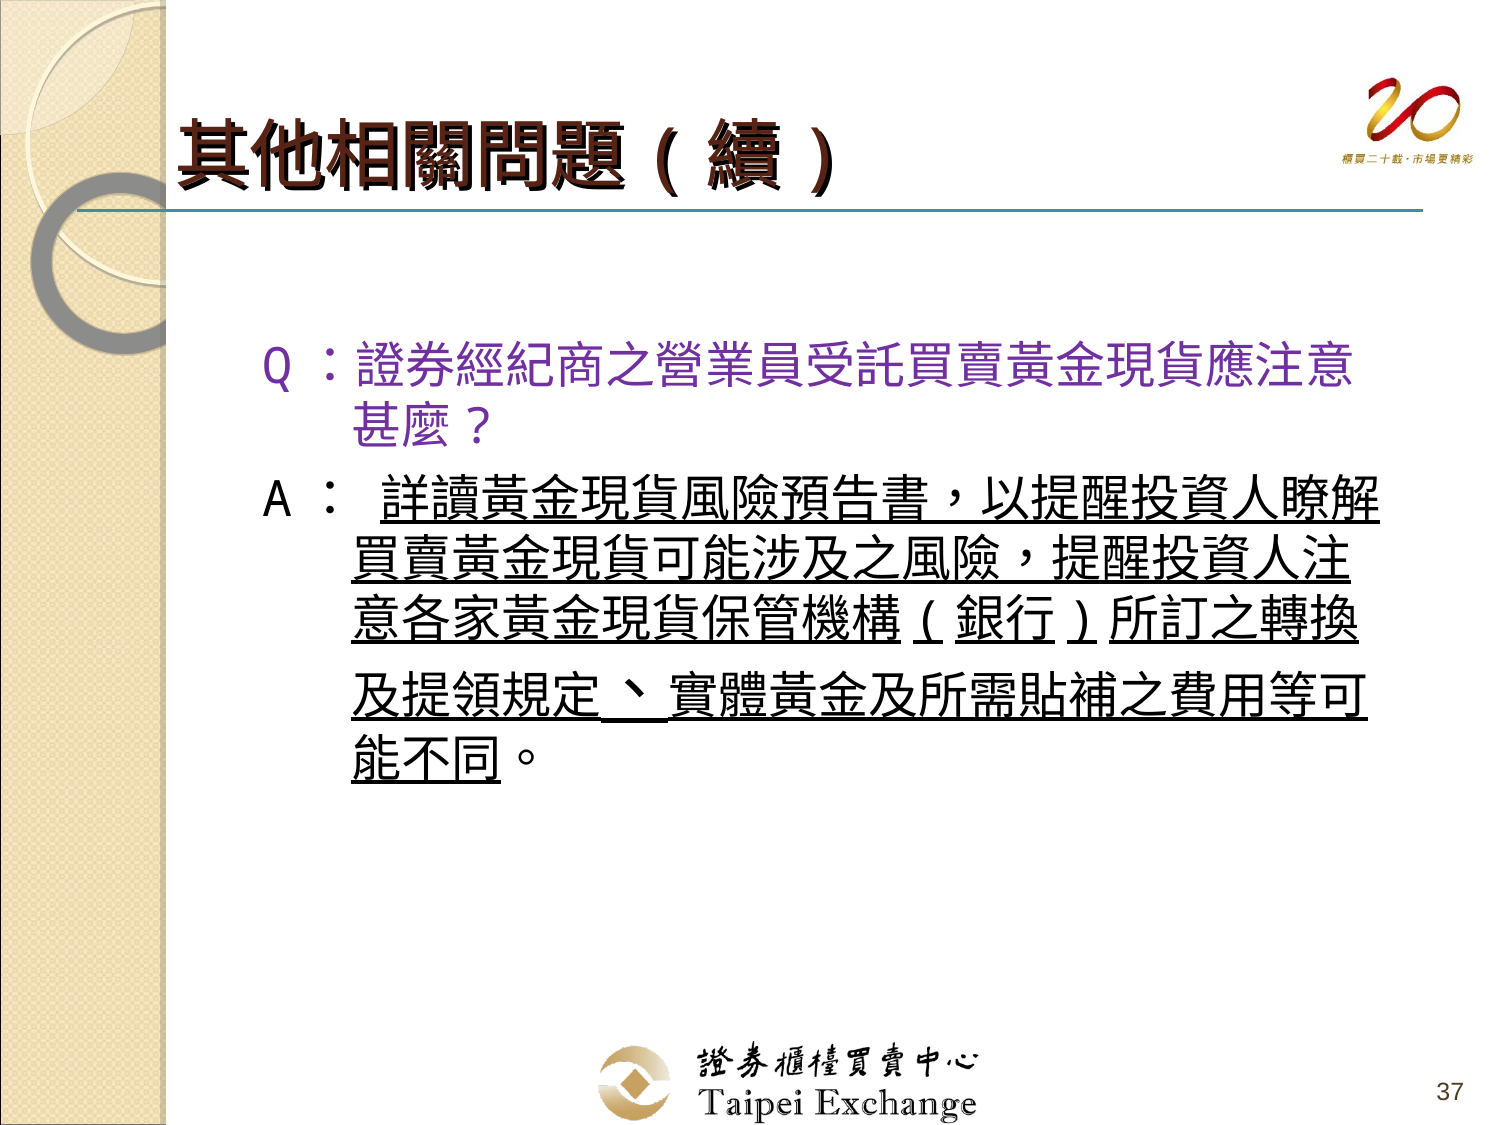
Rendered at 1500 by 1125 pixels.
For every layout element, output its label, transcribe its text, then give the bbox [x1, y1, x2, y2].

text_box [1413, 1034, 1489, 1113]
title 其他相關問題(續) [159, 42, 1394, 261]
list Q：證券經紀商之營業員受託買賣黃金現貨應注意甚麼? A： 詳讀黃金現貨風險預告書，以提醒投資人瞭解買賣黃金現貨可能涉及之風險，提醒投資人注意各家黃金現貨保管機構(銀行)所訂之轉換及提領規定、實體黃金及所需貼補之費用等可能不同。 [159, 326, 1397, 1014]
